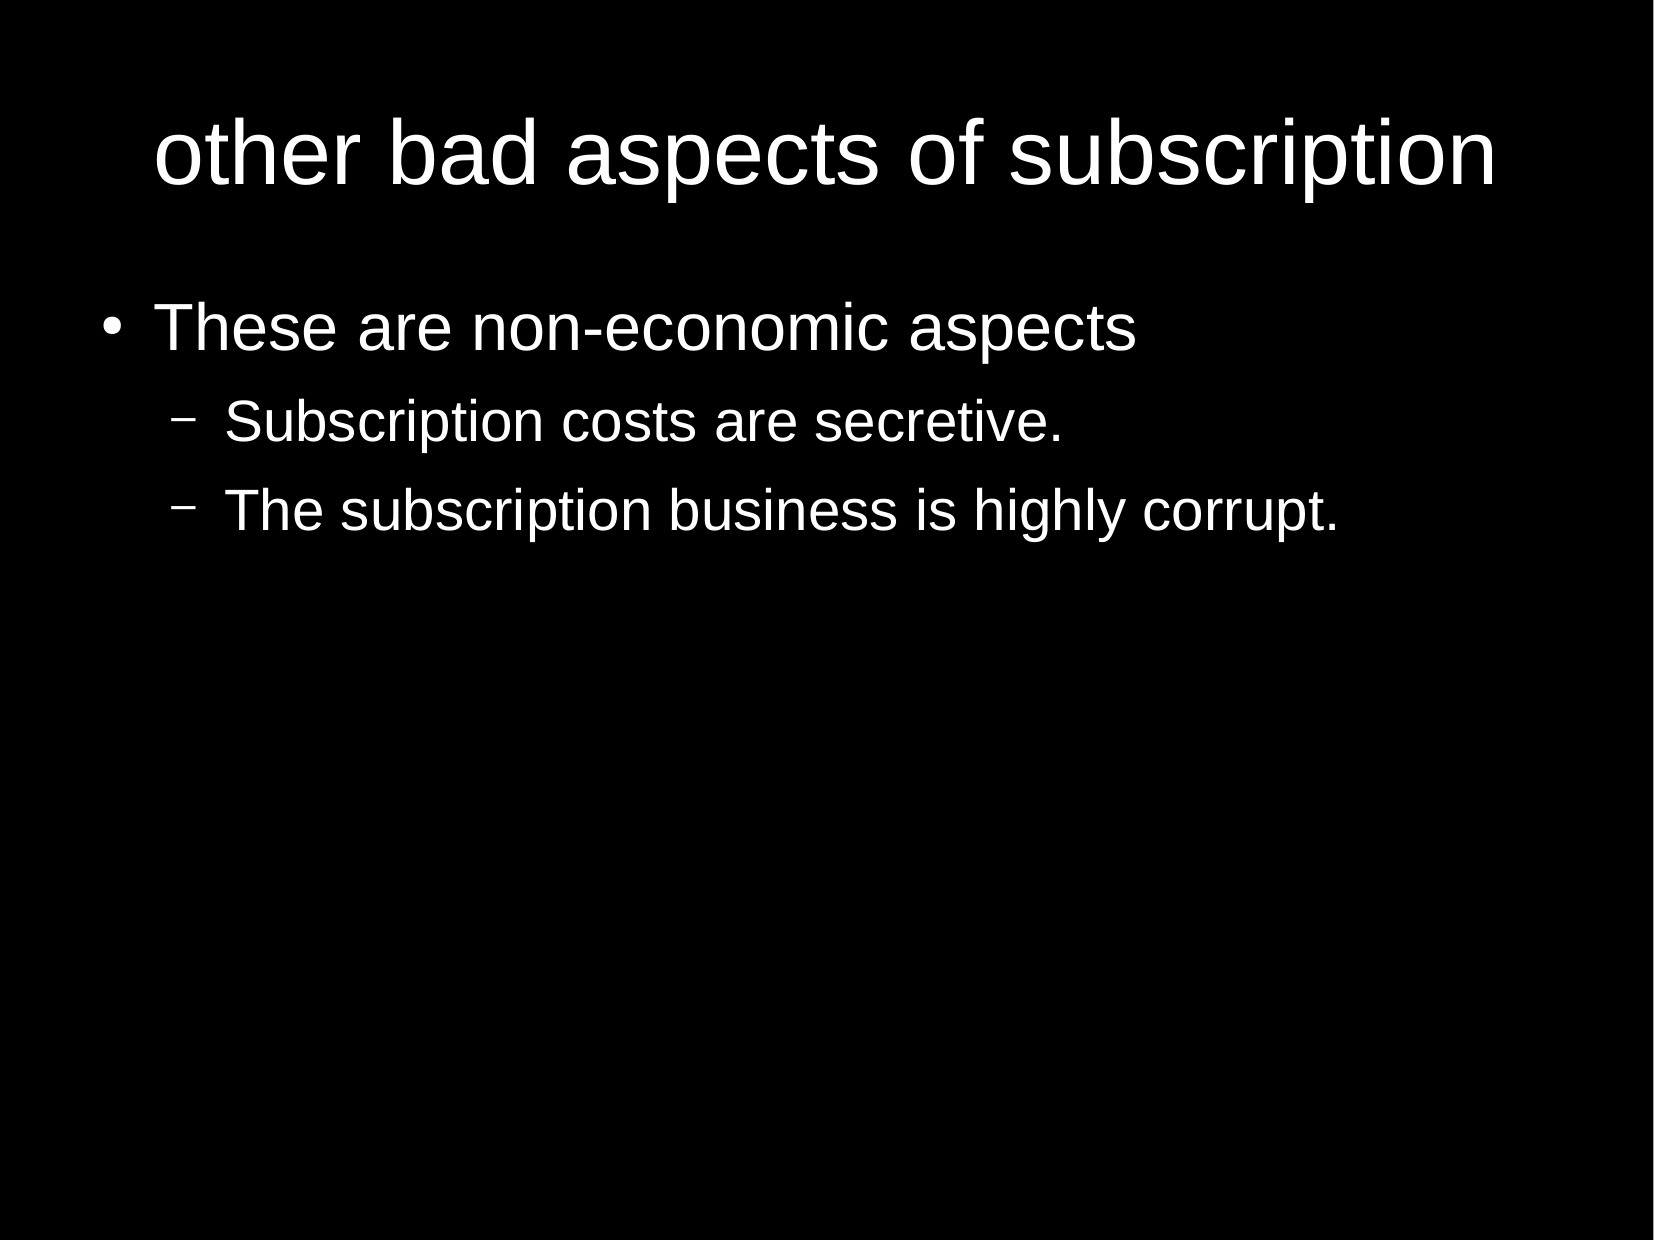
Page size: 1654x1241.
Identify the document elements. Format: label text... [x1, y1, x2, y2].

title other bad aspects of subscription [82, 49, 1571, 257]
list These are non-economic aspects Subscription costs are secretive. The subscription business is highly corrupt. [82, 290, 1571, 1010]
